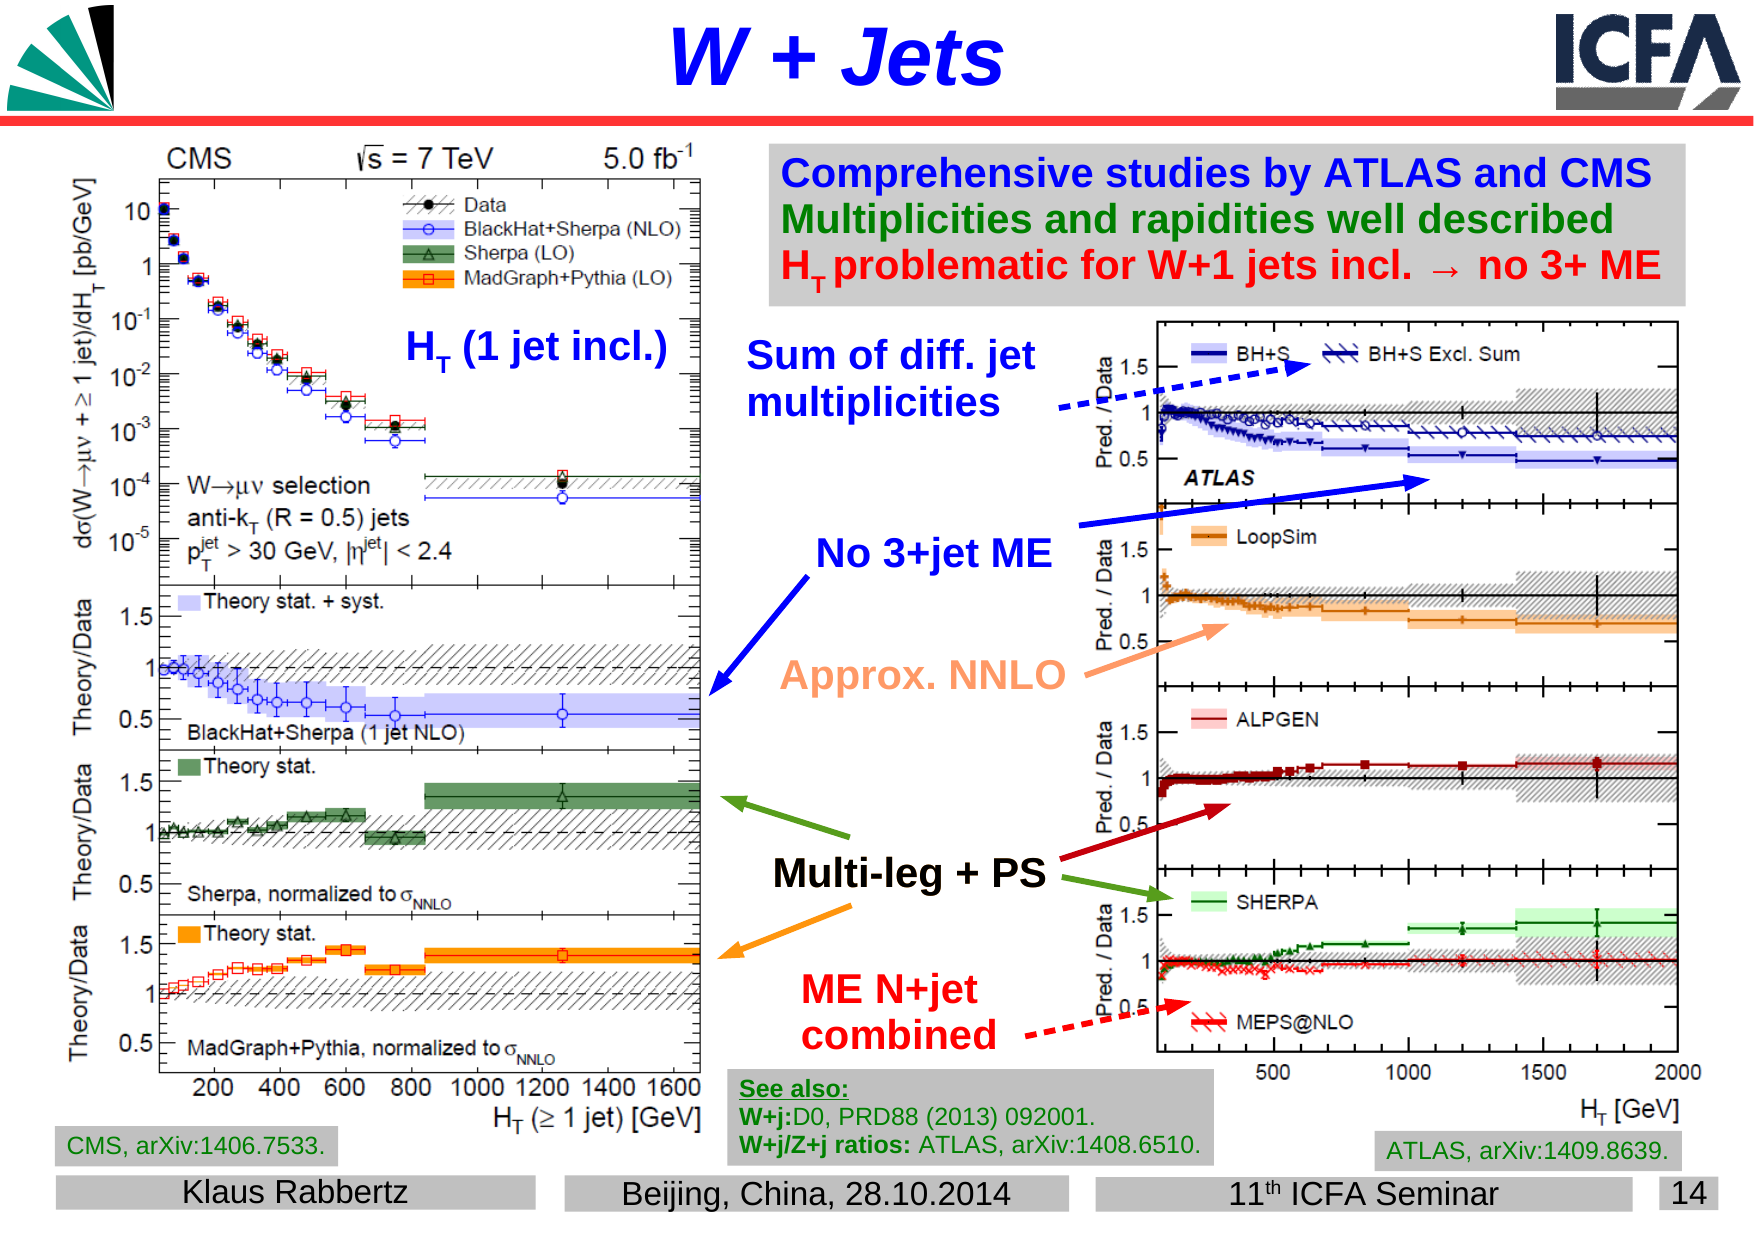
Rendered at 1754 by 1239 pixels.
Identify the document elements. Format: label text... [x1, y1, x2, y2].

title W + Jets [129, 0, 1545, 114]
text_box CMS, arXiv:1406.7533. [54, 1126, 338, 1167]
text_box See also: W+j:D0, PRD88 (2013) 092001. W+j/Z+j ratios: ATLAS, arXiv:1408.6510. [727, 1069, 1211, 1166]
text_box ME N+jet combined [788, 959, 1010, 1066]
picture [1556, 14, 1741, 110]
text_box HT (1 jet incl.) [393, 316, 680, 389]
text_box Approx. NNLO [767, 645, 1079, 705]
text_box ATLAS, arXiv:1409.8639. [1374, 1130, 1680, 1172]
picture [1088, 314, 1707, 1137]
text_box Multi-leg + PS [760, 844, 1060, 904]
picture [7, 5, 114, 112]
text_box Comprehensive studies by ATLAS and CMS Multiplicities and rapidities well described HT problematic for W+1 jets incl. → no 3+ ME [768, 143, 1686, 307]
text_box Sum of diff. jet multiplicities [734, 325, 1048, 432]
text_box No 3+jet ME [803, 523, 1066, 583]
picture [56, 139, 714, 1145]
